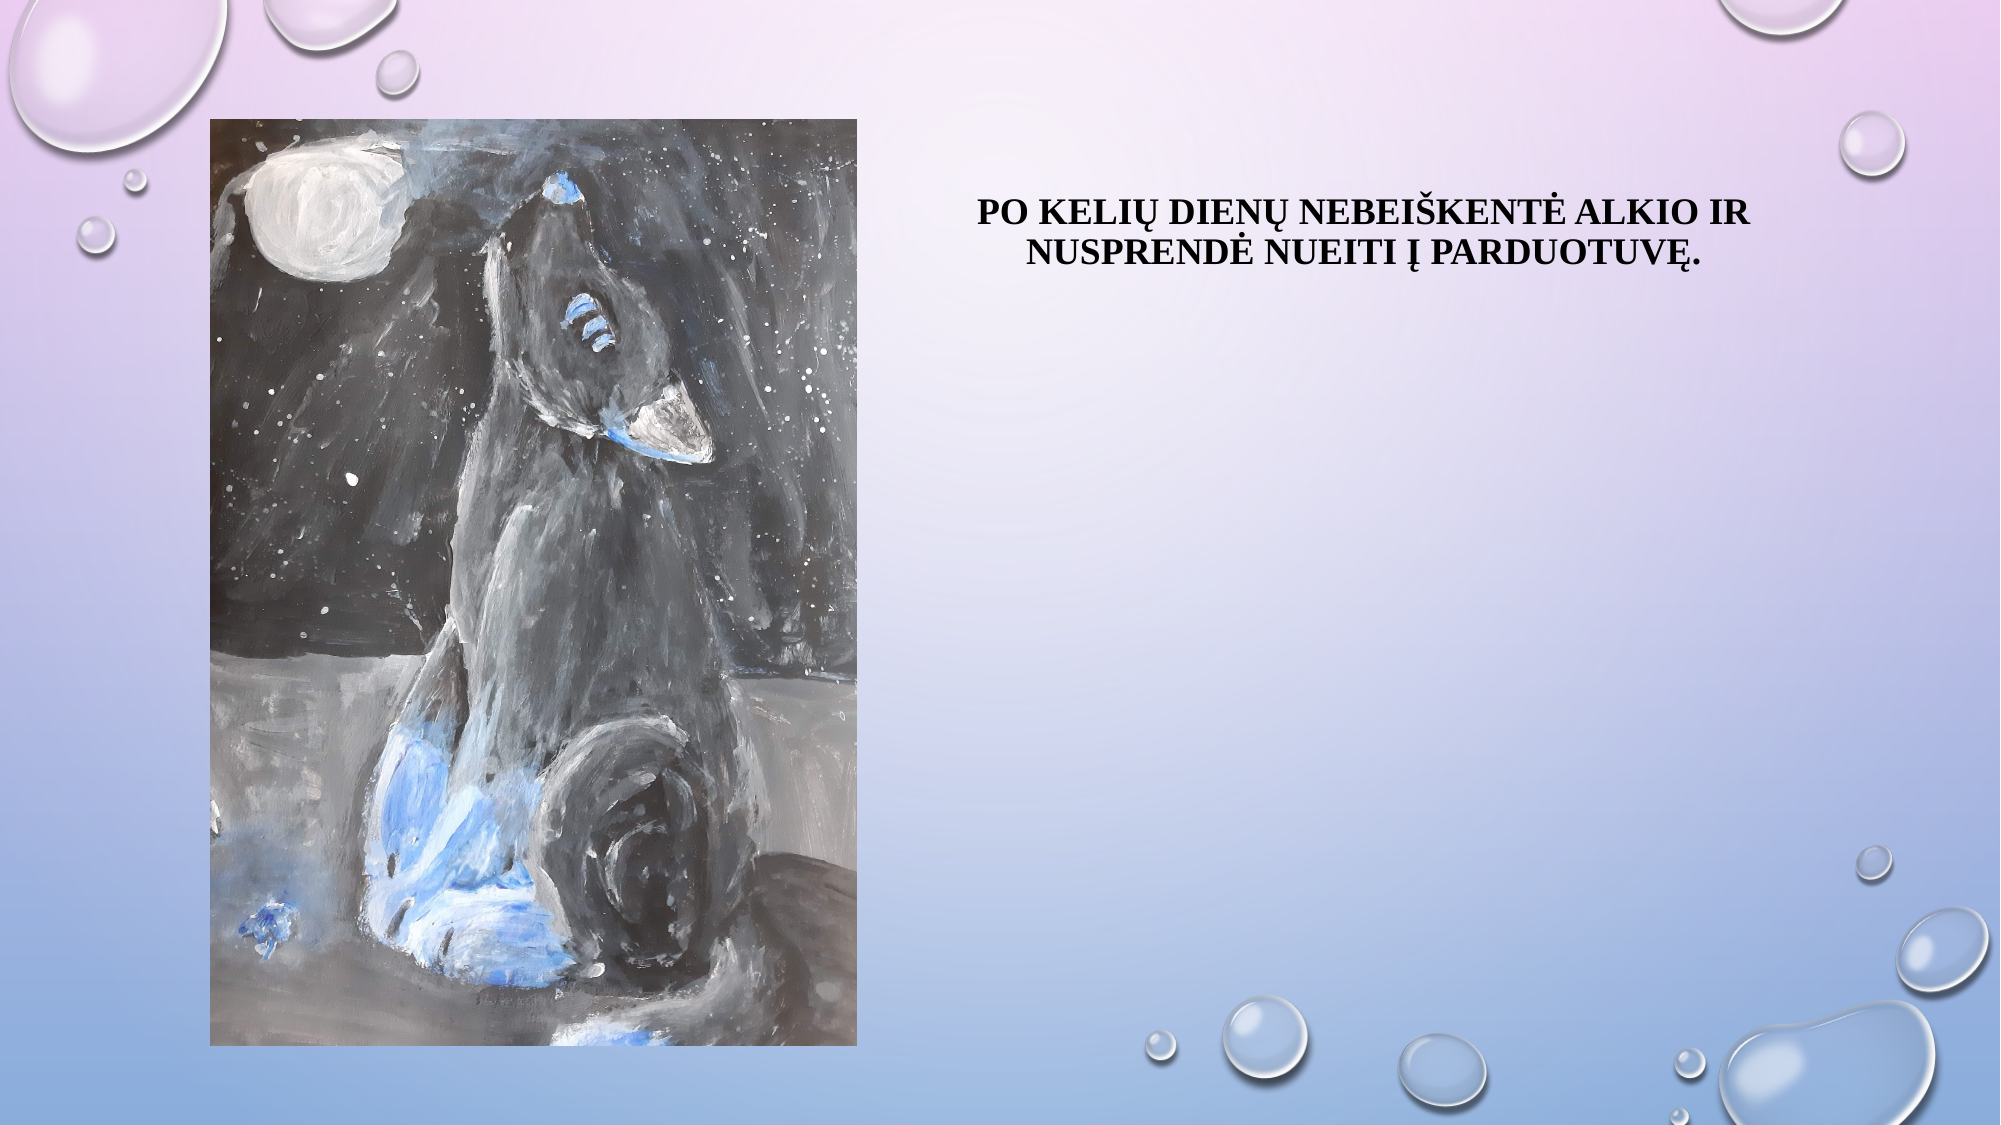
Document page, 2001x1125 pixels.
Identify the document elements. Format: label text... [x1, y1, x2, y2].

title Po kelių dienų nebeiškentė alkio ir nusprendė nueiti į parduotuvę. [877, 101, 1851, 364]
picture [210, 119, 857, 1046]
